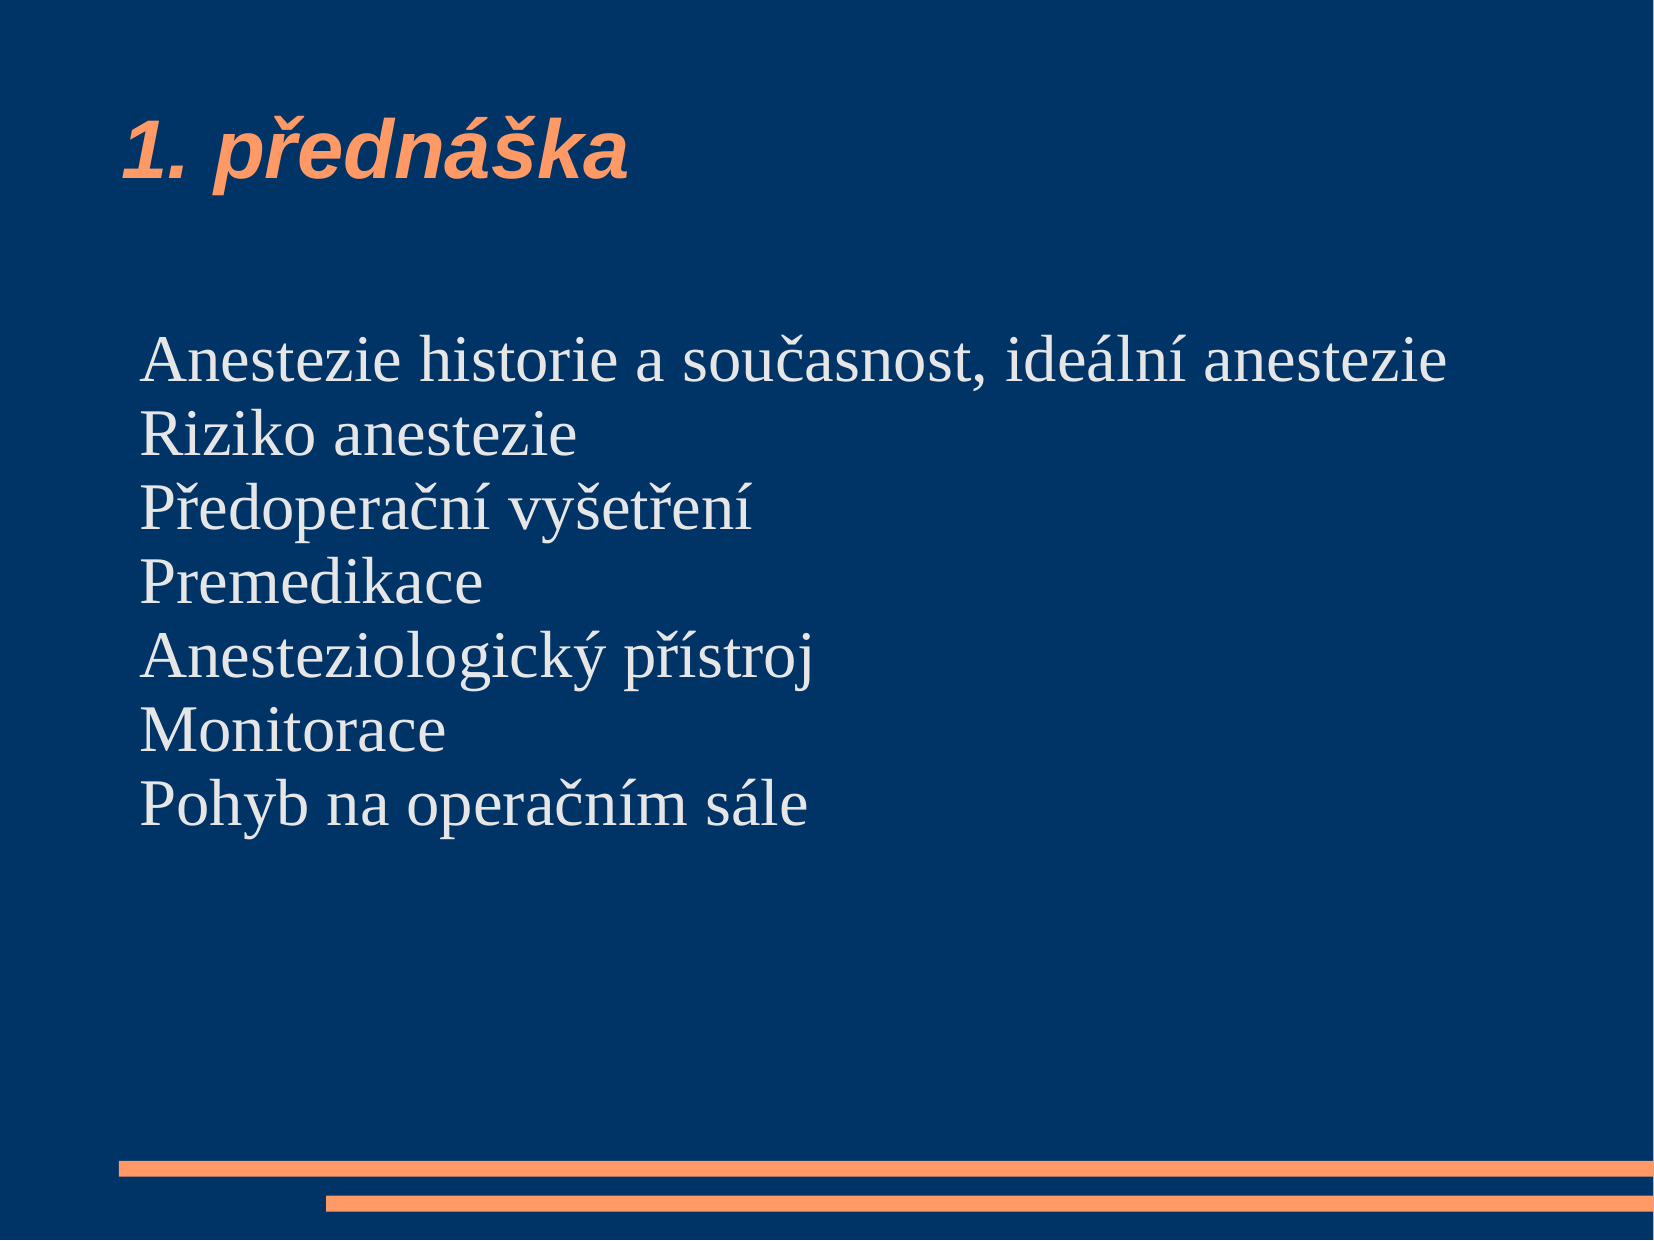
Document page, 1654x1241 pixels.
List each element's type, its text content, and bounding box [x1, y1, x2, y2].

list Anestezie historie a současnost, ideální anestezie Riziko anestezie Předoperační vyšetření Premedikace Anesteziologický přístroj Monitorace Pohyb na operačním sále [121, 322, 1561, 1132]
title 1. přednáška [121, 46, 1534, 254]
